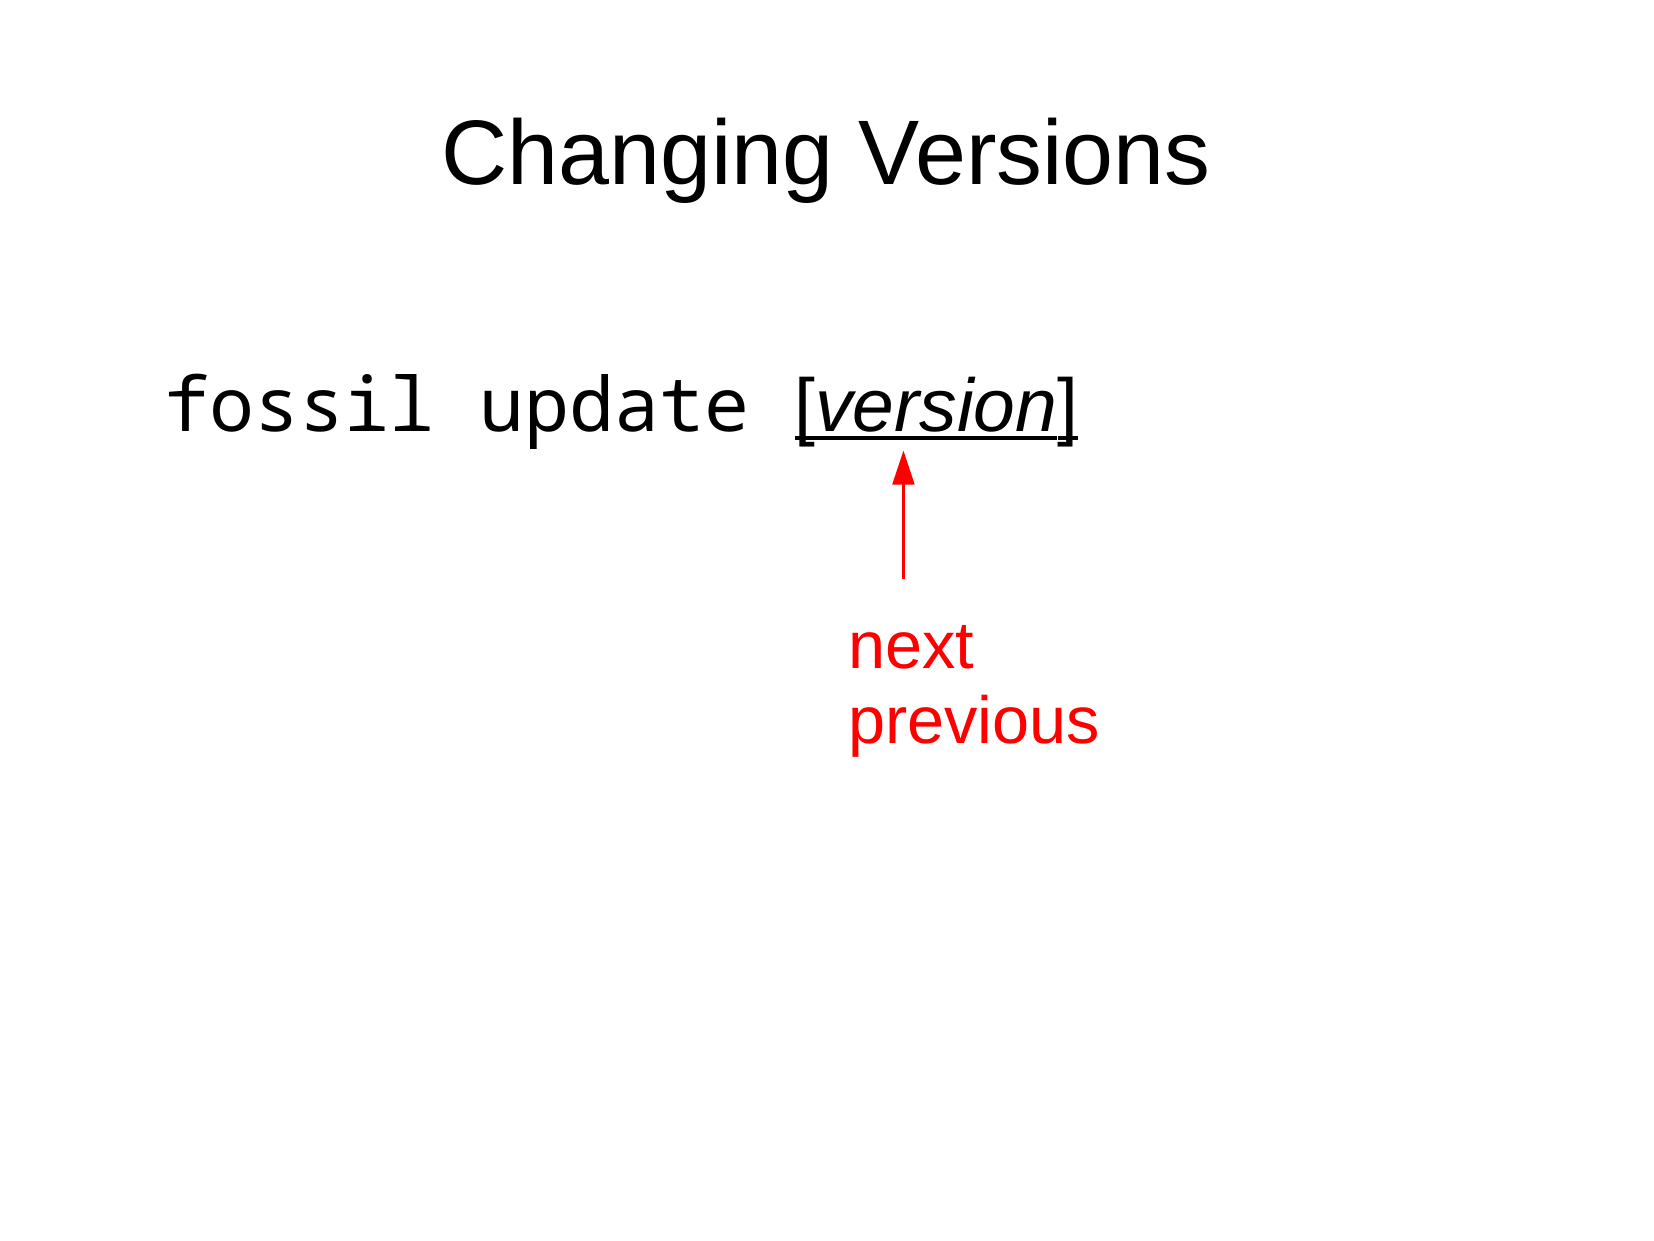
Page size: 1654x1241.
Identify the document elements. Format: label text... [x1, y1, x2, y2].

text_box next previous [833, 600, 1115, 813]
title Changing Versions [82, 49, 1571, 257]
text_box fossil update [version] [149, 344, 1093, 446]
